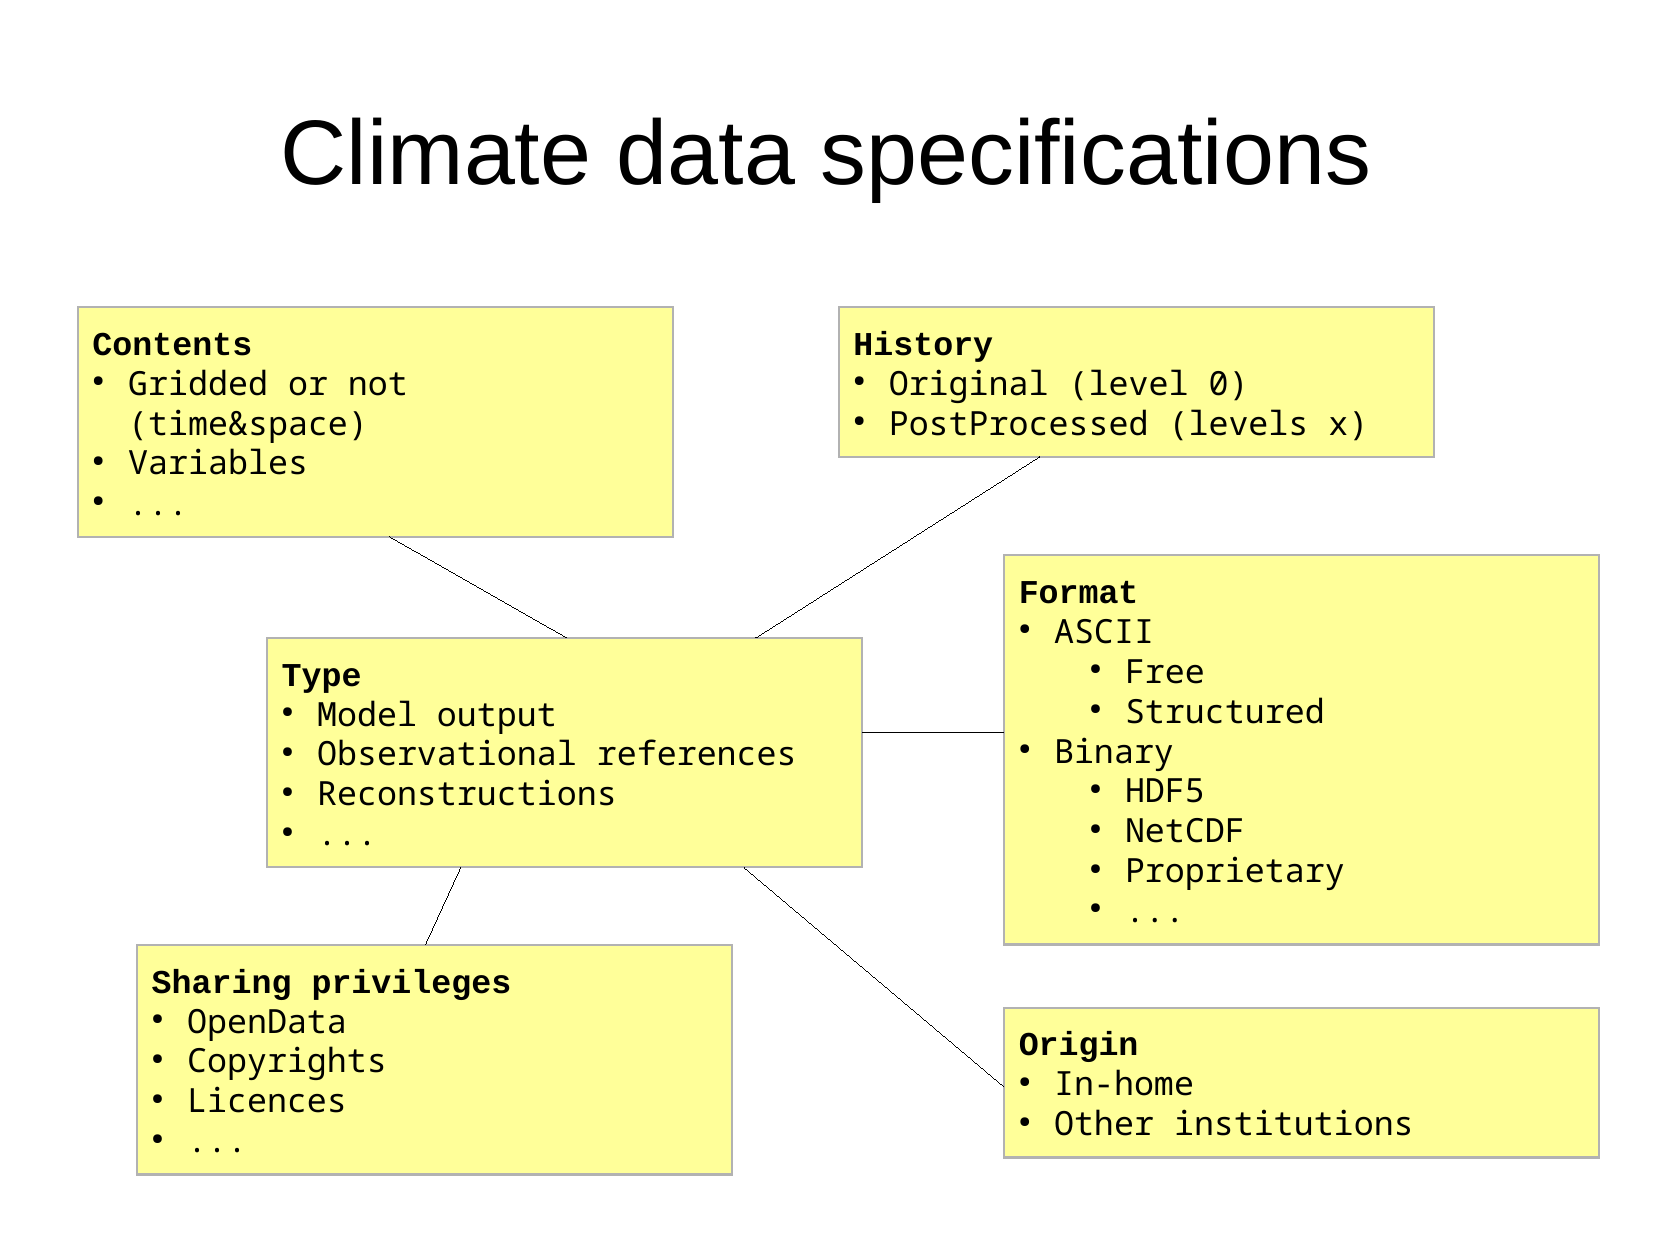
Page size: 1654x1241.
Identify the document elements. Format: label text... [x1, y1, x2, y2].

text_box Type Model output Observational references Reconstructions ... [266, 637, 863, 868]
text_box Format ASCII Free Structured Binary HDF5 NetCDF Proprietary ... [1003, 555, 1600, 945]
text_box History Original (level 0) PostProcessed (levels x) [838, 307, 1435, 457]
text_box Origin In-home Other institutions [1003, 1007, 1600, 1158]
text_box Contents Gridded or not (time&space) Variables ... [77, 307, 674, 537]
title Climate data specifications [82, 49, 1571, 257]
text_box Sharing privileges OpenData Copyrights Licences ... [136, 944, 733, 1175]
